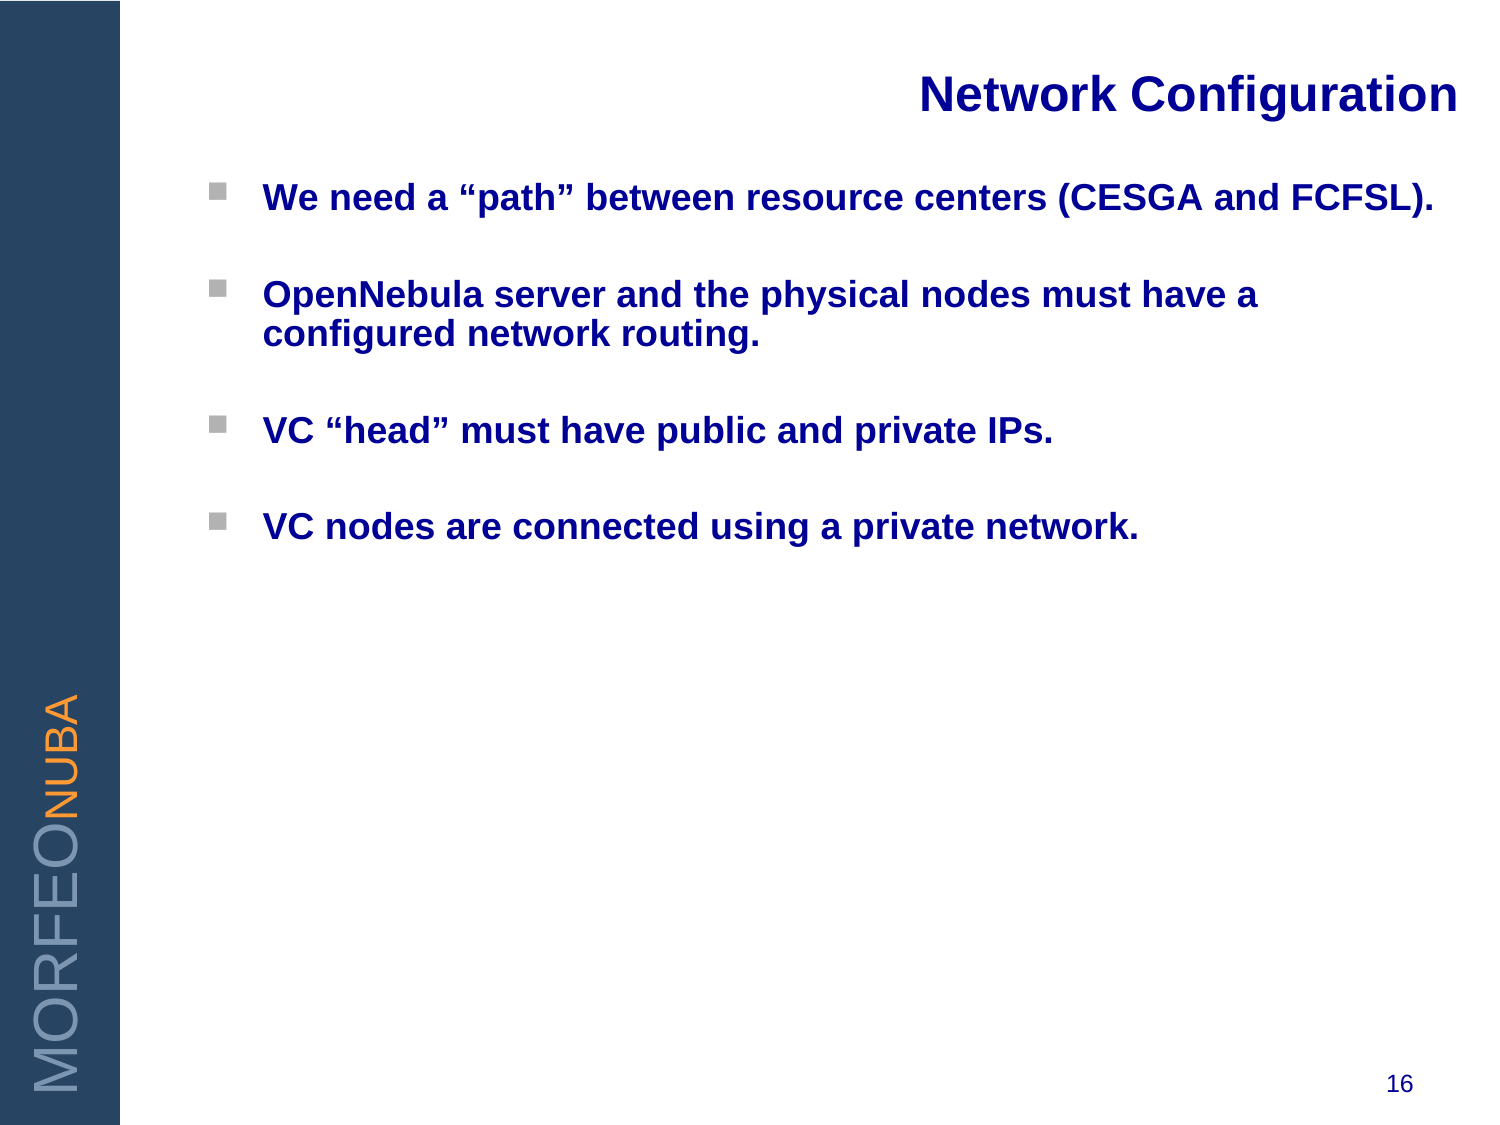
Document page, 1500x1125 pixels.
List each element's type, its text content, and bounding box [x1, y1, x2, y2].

text_box <número> [1354, 1062, 1429, 1125]
text_box We need a “path” between resource centers (CESGA and FCFSL). OpenNebula server and the physical nodes must have a configured network routing. VC “head” must have public and private IPs. VC nodes are connected using a private network. [206, 176, 1455, 1004]
text_box Network Configuration [395, 37, 1459, 150]
